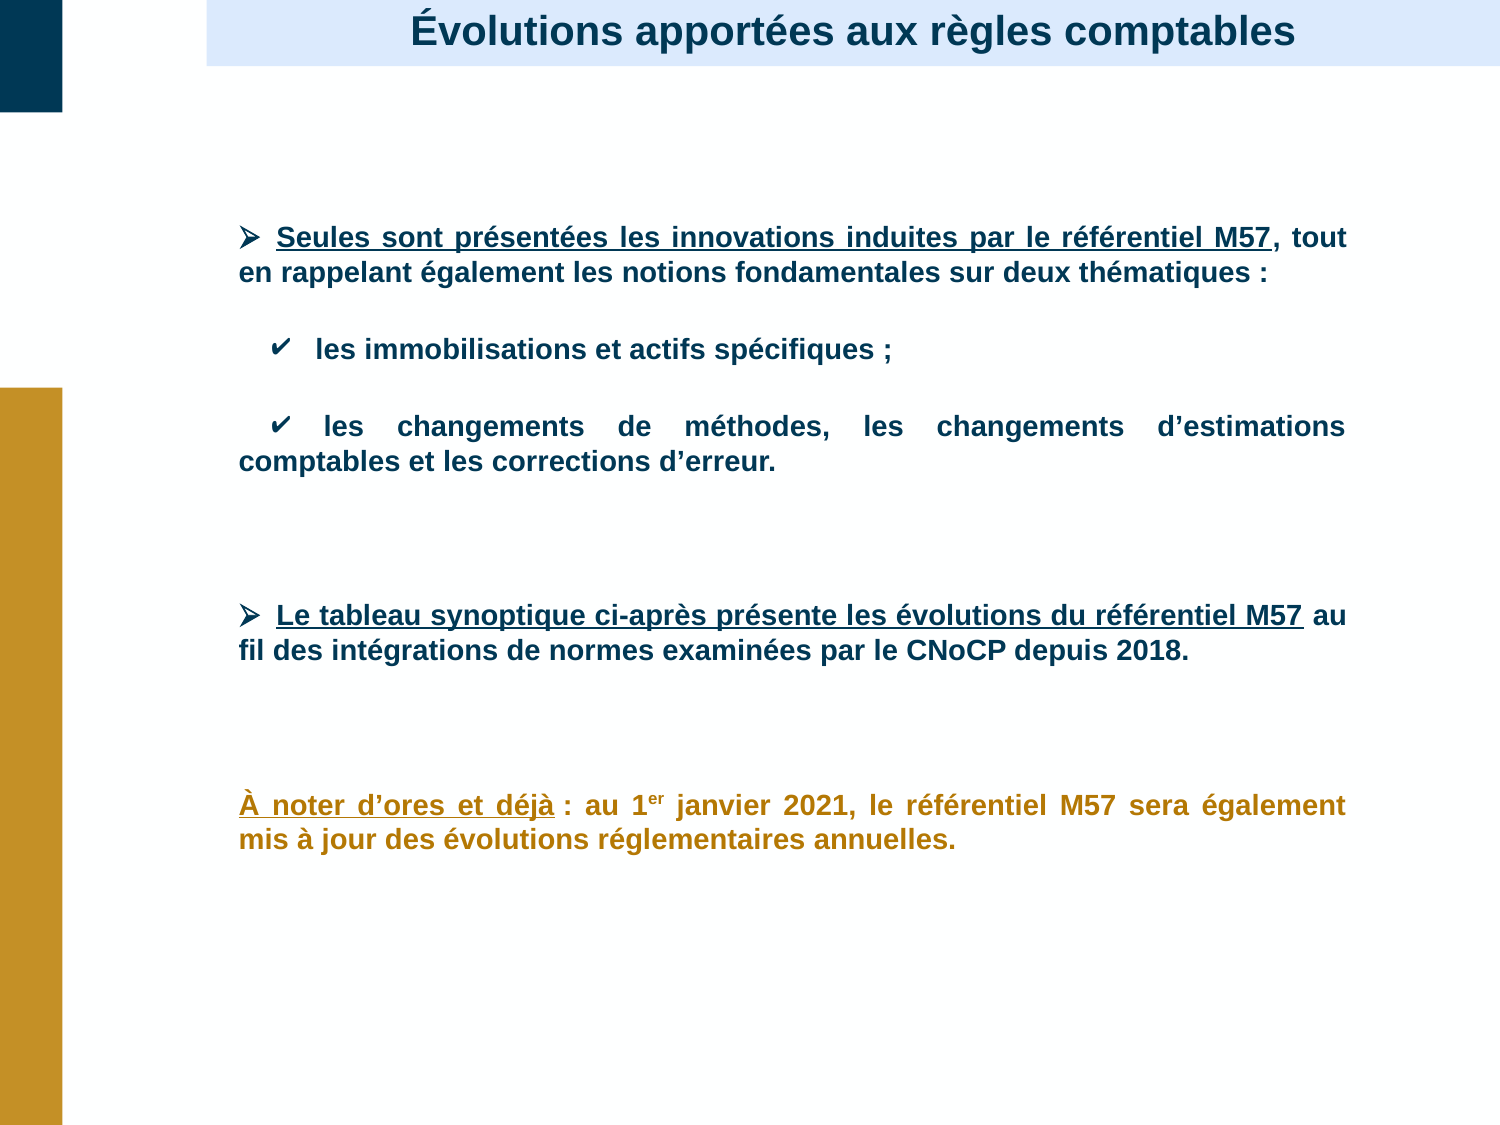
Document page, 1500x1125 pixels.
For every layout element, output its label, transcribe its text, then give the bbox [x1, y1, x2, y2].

list  Seules sont présentées les innovations induites par le référentiel M57, tout en rappelant également les notions fondamentales sur deux thématiques : les immobilisations et actifs spécifiques ; les changements de méthodes, les changements d’estimations comptables et les corrections d’erreur.  Le tableau synoptique ci-après présente les évolutions du référentiel M57 au fil des intégrations de normes examinées par le CNoCP depuis 2018. À noter d’ores et déjà : au 1er janvier 2021, le référentiel M57 sera également mis à jour des évolutions réglementaires annuelles. [194, 218, 1347, 1025]
text_box Évolutions apportées aux règles comptables [206, 0, 1500, 67]
